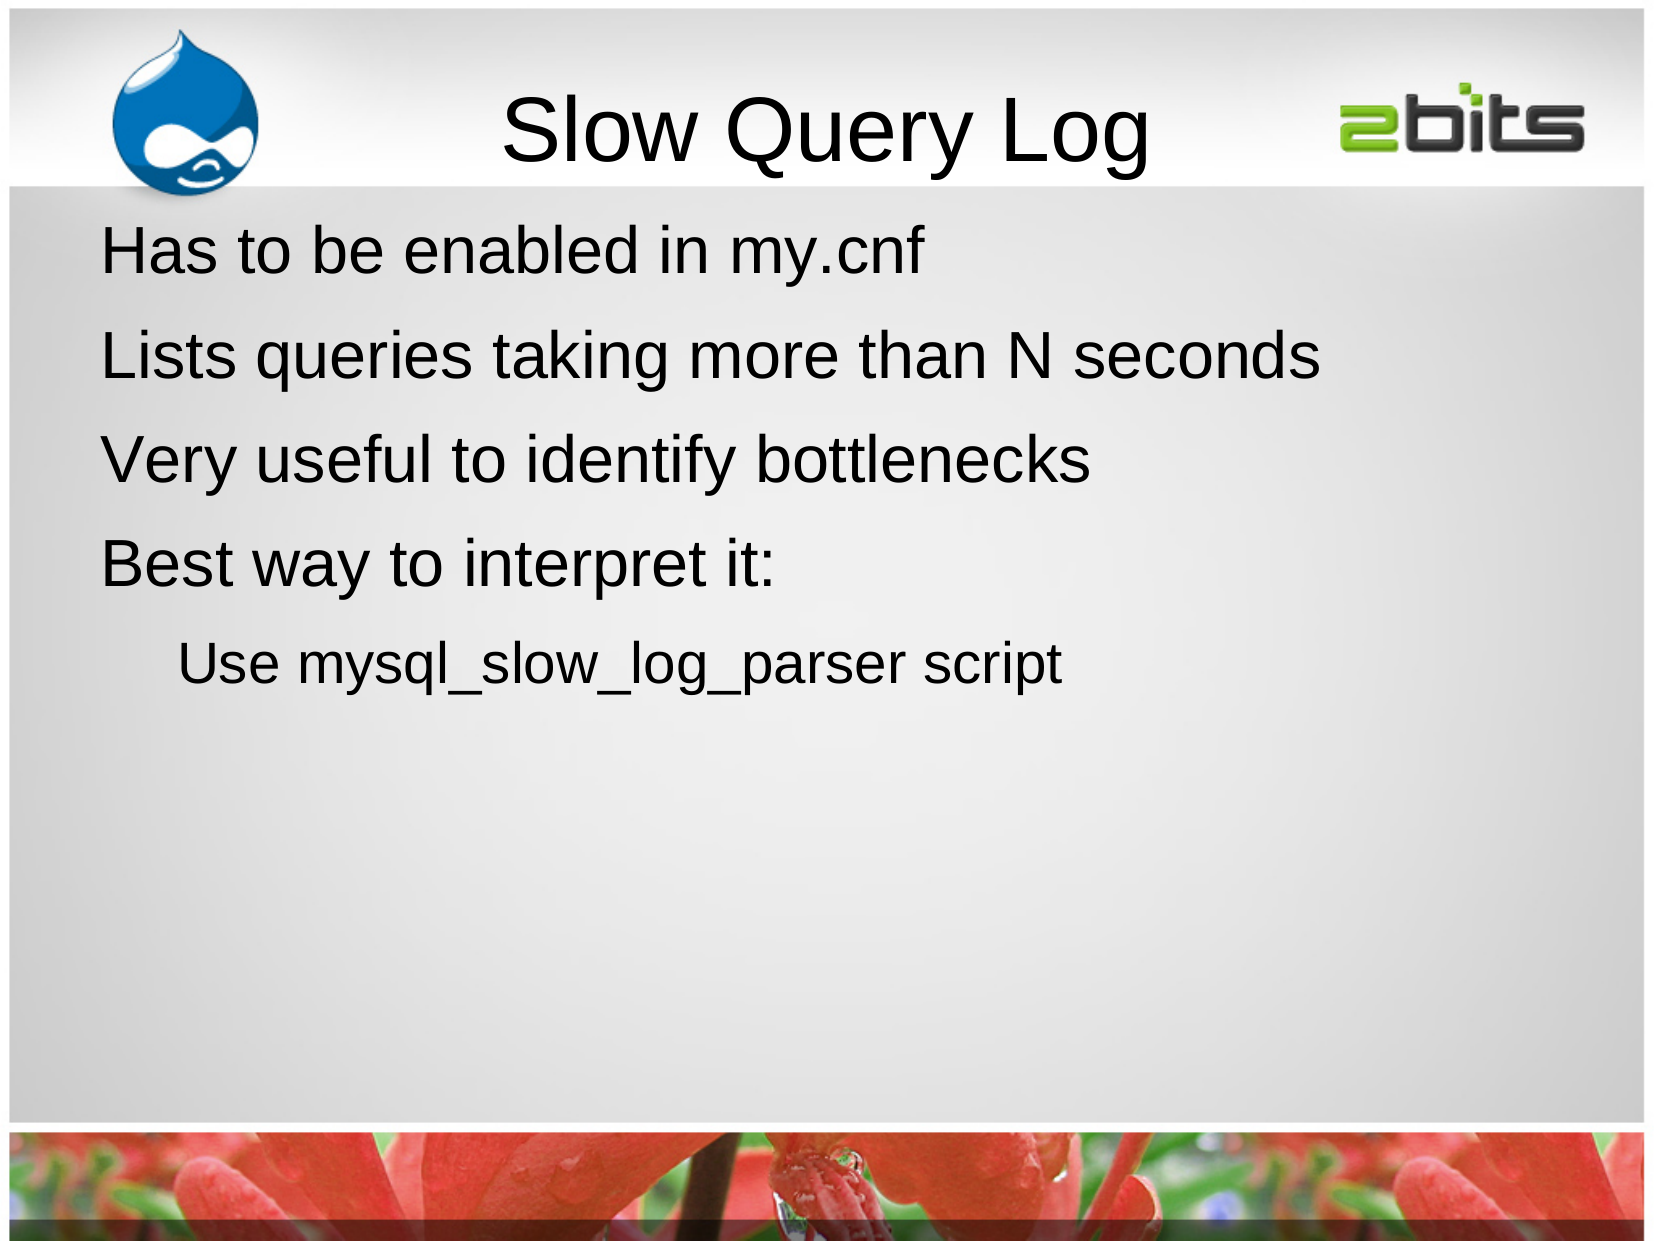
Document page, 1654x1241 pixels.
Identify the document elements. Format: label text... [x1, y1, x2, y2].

title Slow Query Log [82, 33, 1571, 213]
picture [0, 0, 1654, 1241]
list Has to be enabled in my.cnf Lists queries taking more than N seconds Very useful to identify bottlenecks Best way to interpret it: Use mysql_slow_log_parser script [82, 213, 1571, 1018]
